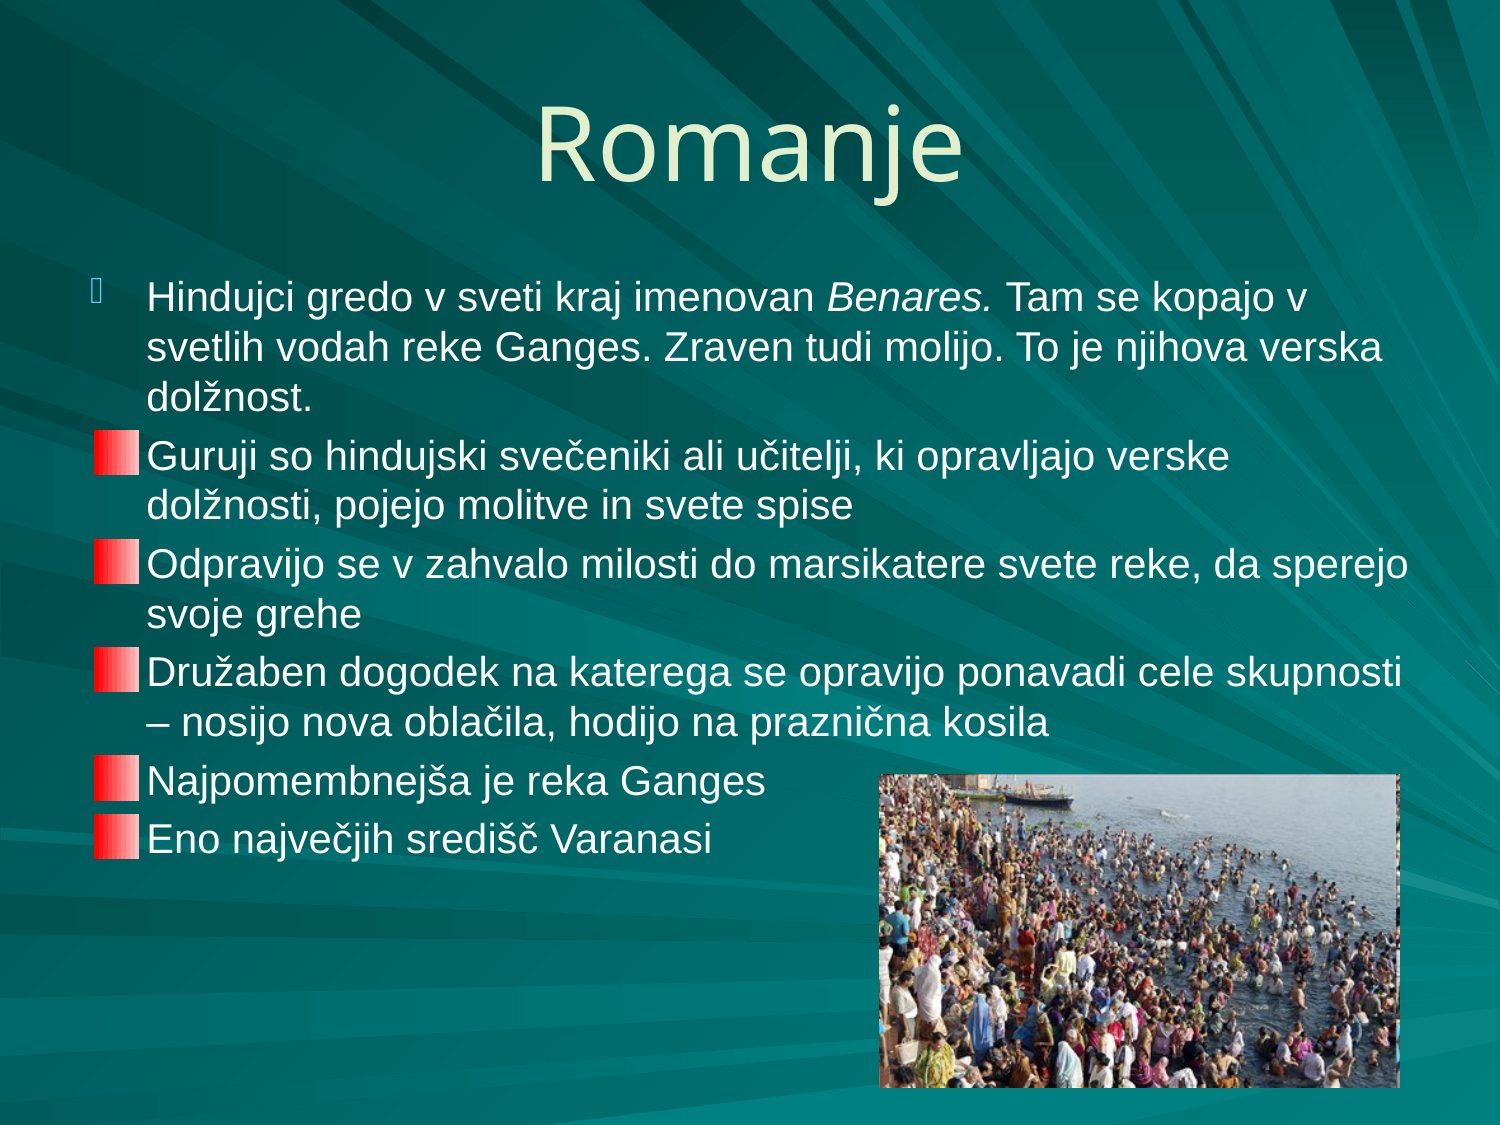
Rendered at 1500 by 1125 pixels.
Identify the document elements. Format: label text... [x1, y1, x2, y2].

title Romanje [75, 45, 1425, 234]
list Hindujci gredo v sveti kraj imenovan Benares. Tam se kopajo v svetlih vodah reke Ganges. Zraven tudi molijo. To je njihova verska dolžnost. Guruji so hindujski svečeniki ali učitelji, ki opravljajo verske dolžnosti, pojejo molitve in svete spise Odpravijo se v zahvalo milosti do marsikatere svete reke, da sperejo svoje grehe Družaben dogodek na katerega se opravijo ponavadi cele skupnosti – nosijo nova oblačila, hodijo na praznična kosila Najpomembnejša je reka Ganges Eno največjih središč Varanasi [75, 262, 1425, 1006]
picture [879, 774, 1400, 1088]
